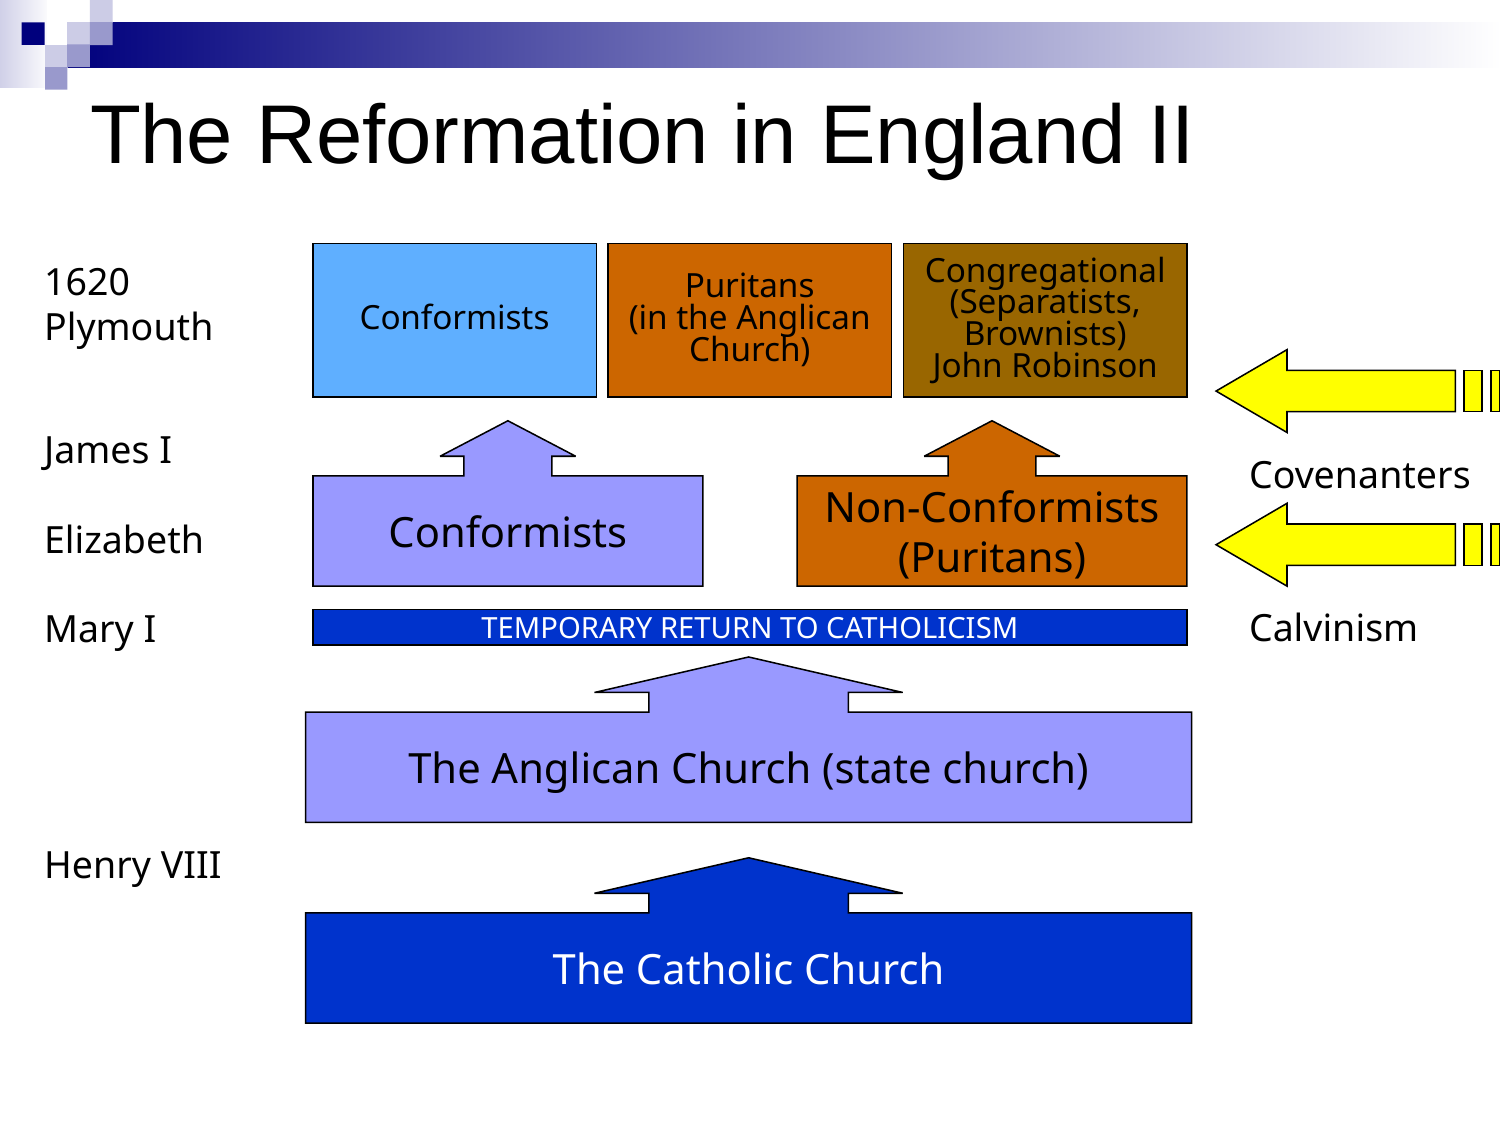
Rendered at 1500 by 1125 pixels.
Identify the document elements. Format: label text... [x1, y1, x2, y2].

text_box The Catholic Church [305, 857, 1192, 1024]
text_box Puritans (in the Anglican Church) [608, 243, 892, 398]
text_box [1464, 370, 1482, 412]
text_box James I Elizabeth [29, 373, 278, 569]
text_box [1464, 524, 1482, 565]
text_box Henry VIII [29, 834, 278, 894]
text_box [1216, 503, 1456, 587]
text_box Temporary Return to Catholicism [312, 609, 1187, 646]
text_box [1491, 370, 1500, 412]
text_box [1491, 524, 1500, 565]
text_box [1216, 349, 1456, 433]
text_box Conformists [312, 243, 597, 398]
text_box Mary I [29, 597, 278, 658]
text_box Covenanters [1234, 443, 1500, 503]
text_box The Anglican Church (state church) [305, 656, 1192, 823]
text_box Congregational (Separatists, Brownists) John Robinson [903, 243, 1188, 398]
text_box Conformists [312, 420, 703, 587]
text_box Calvinism [1234, 596, 1500, 657]
title The Reformation in England II [75, 63, 1425, 197]
text_box Non-Conformists (Puritans) [797, 420, 1187, 587]
text_box 1620 Plymouth [29, 250, 302, 356]
